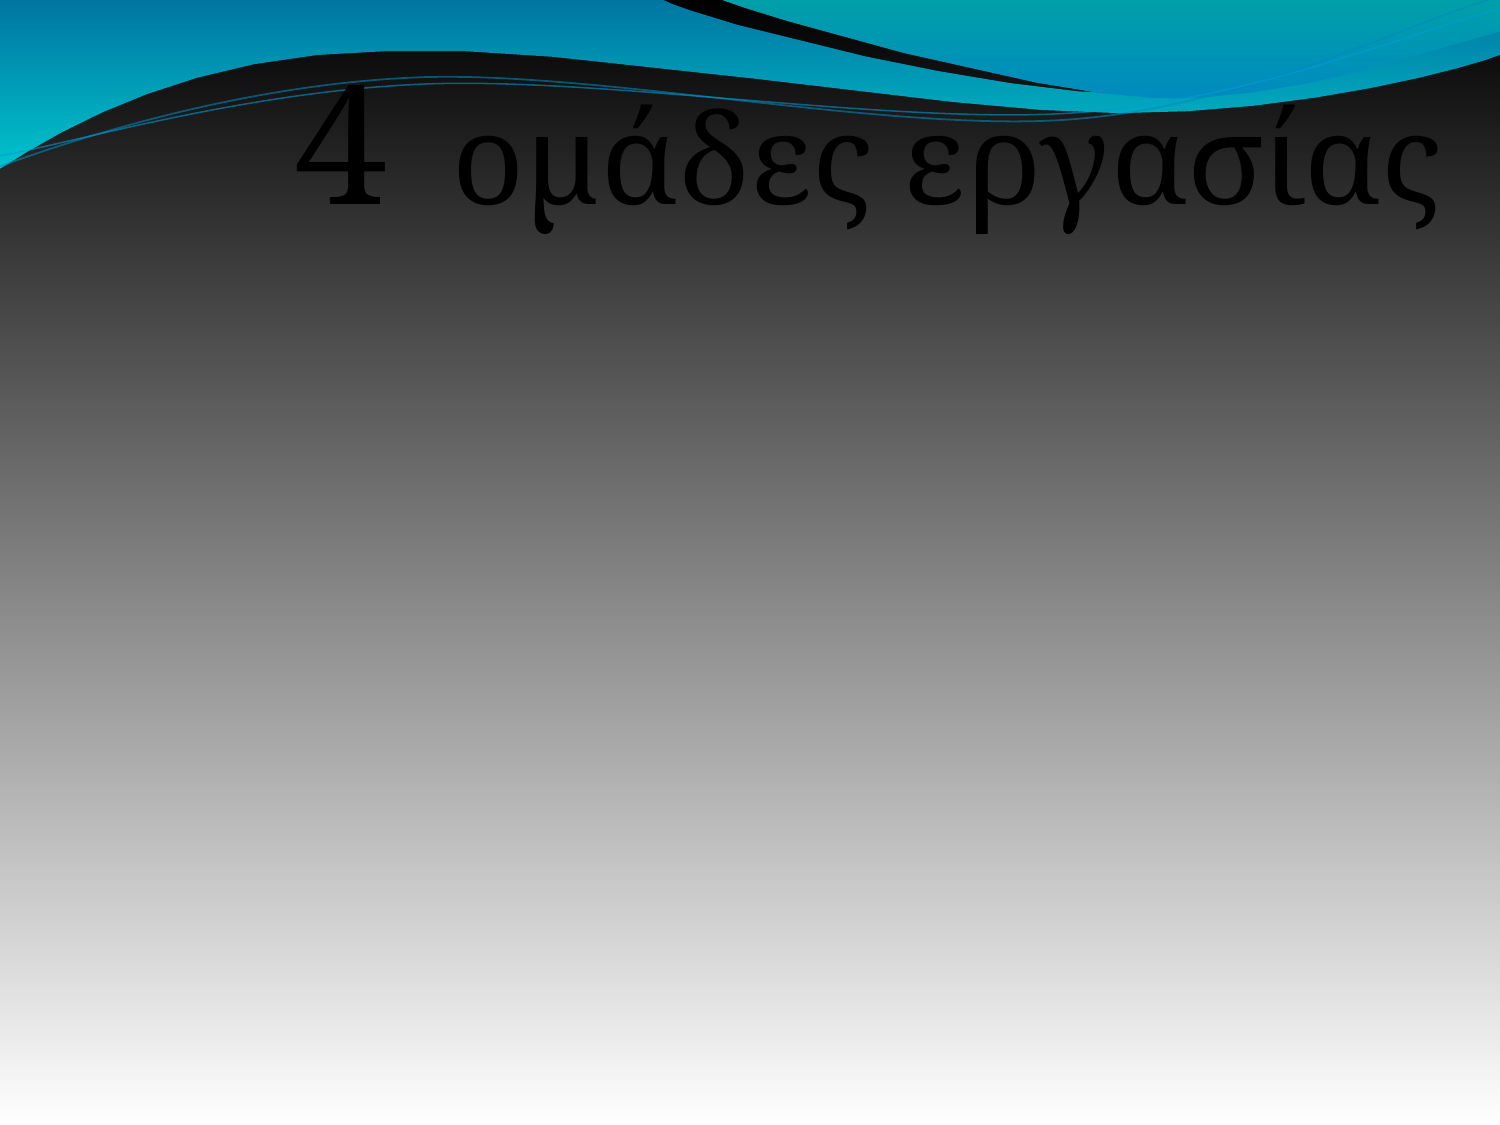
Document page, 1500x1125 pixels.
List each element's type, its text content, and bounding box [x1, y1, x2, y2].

text_box 4 ομάδες εργασίας [277, 30, 1459, 246]
picture [40, 283, 1459, 1071]
